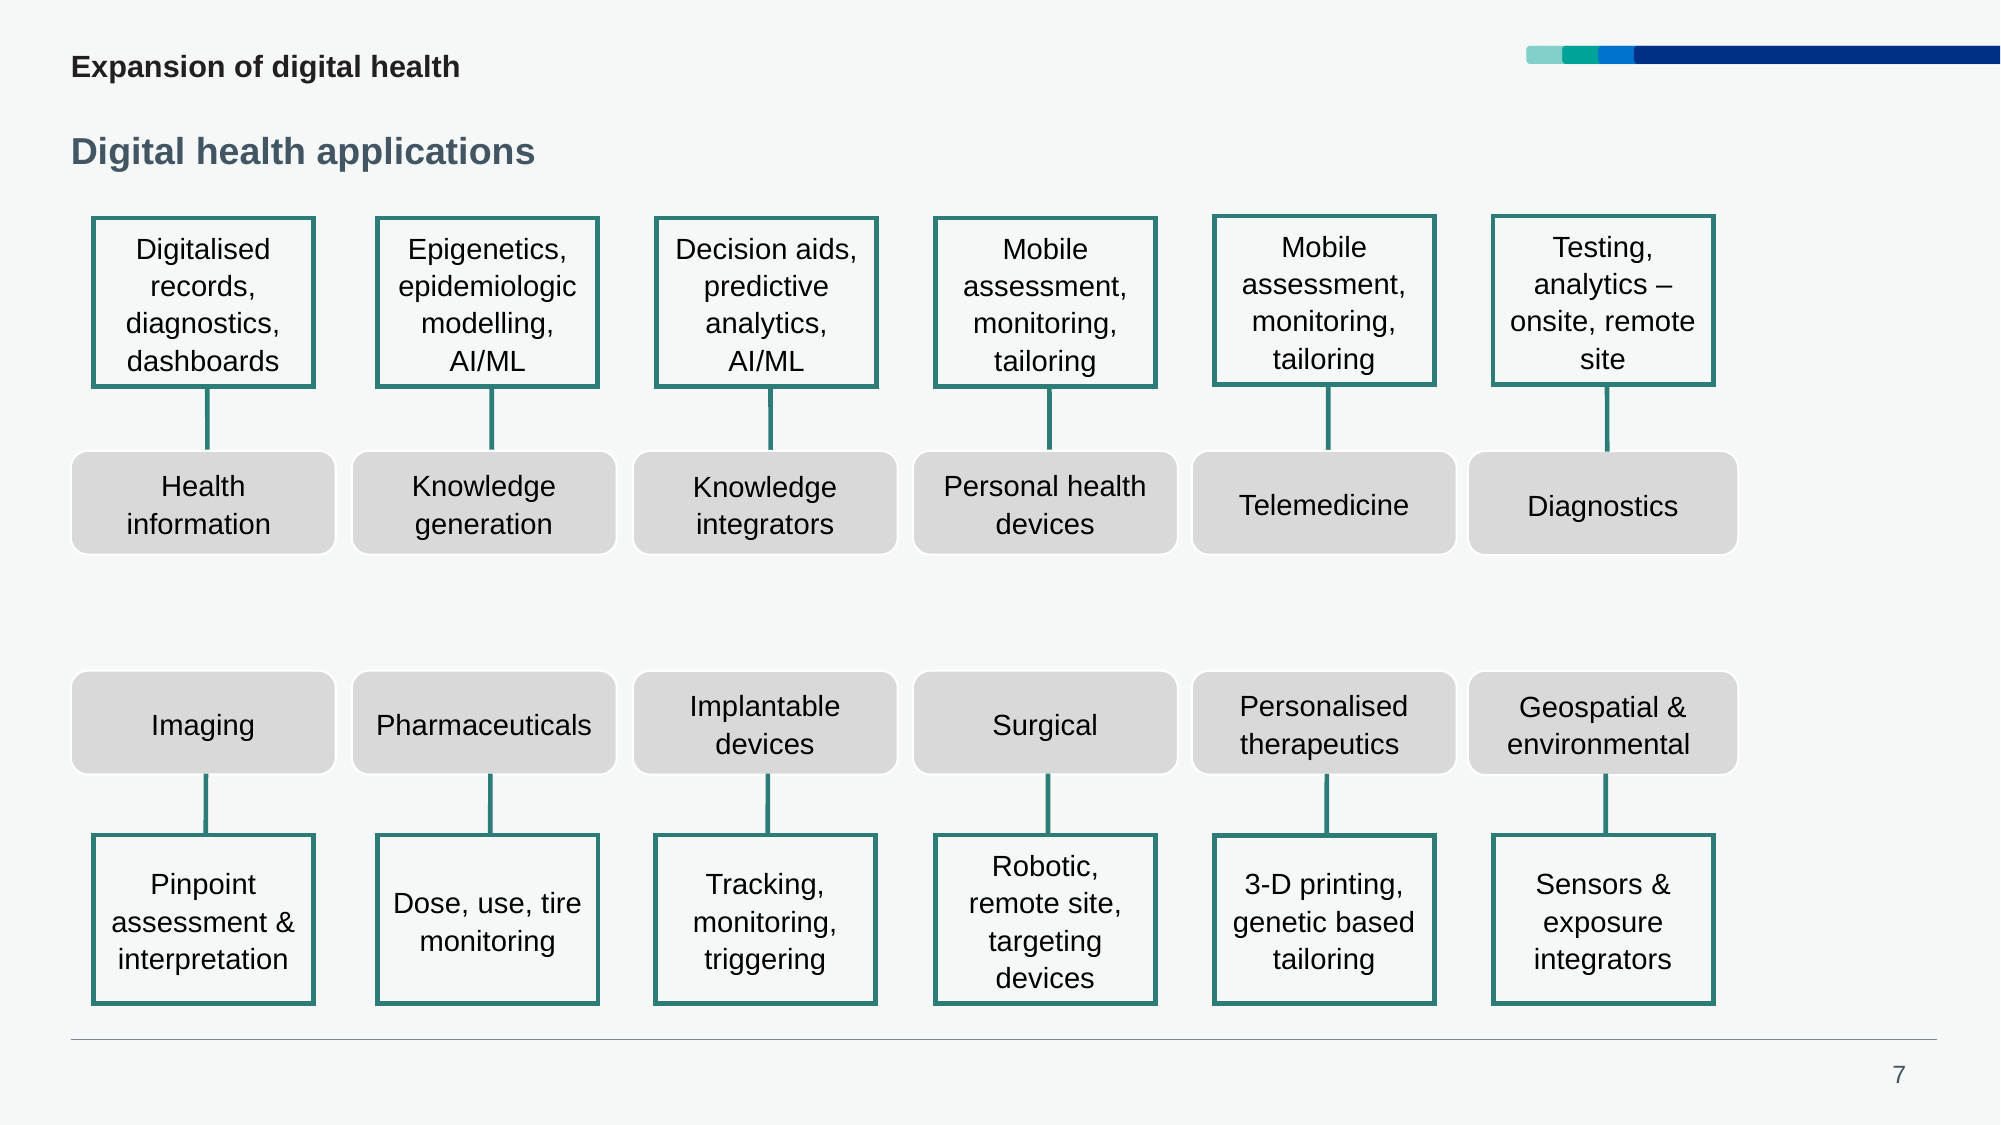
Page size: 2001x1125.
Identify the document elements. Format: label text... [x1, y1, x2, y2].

text_box Digitalised records, diagnostics, dashboards [93, 218, 313, 387]
text_box Health information [70, 450, 336, 555]
text_box Tracking, monitoring, triggering [655, 835, 875, 1004]
title Expansion of digital health [70, 50, 1942, 121]
text_box Dose, use, tire monitoring [378, 835, 598, 1004]
text_box Geospatial & environmental [1467, 670, 1739, 776]
text_box Epigenetics, epidemiologic modelling, AI/ML [378, 218, 598, 387]
text_box Sensors & exposure integrators [1493, 835, 1713, 1004]
text_box Diagnostics [1467, 450, 1739, 556]
text_box Decision aids, predictive analytics, AI/ML [657, 218, 877, 387]
text_box Imaging [70, 670, 336, 775]
text_box Personalised therapeutics [1191, 670, 1457, 775]
text_box Personal health devices [912, 450, 1178, 555]
text_box Mobile assessment, monitoring, tailoring [1214, 216, 1434, 385]
text_box Telemedicine [1191, 450, 1457, 555]
text_box Testing, analytics – onsite, remote site [1493, 216, 1713, 385]
text_box 3-D printing, genetic based tailoring [1214, 835, 1434, 1004]
list Digital health applications [70, 121, 1878, 216]
text_box Pinpoint assessment & interpretation [93, 835, 313, 1004]
text_box Mobile assessment, monitoring, tailoring [935, 218, 1156, 387]
text_box Knowledge integrators [632, 450, 898, 555]
text_box Pharmaceuticals [351, 670, 617, 775]
text_box Knowledge generation [351, 450, 617, 555]
text_box Surgical [912, 670, 1178, 775]
text_box Robotic, remote site, targeting devices [935, 835, 1156, 1004]
text_box Implantable devices [632, 670, 898, 775]
